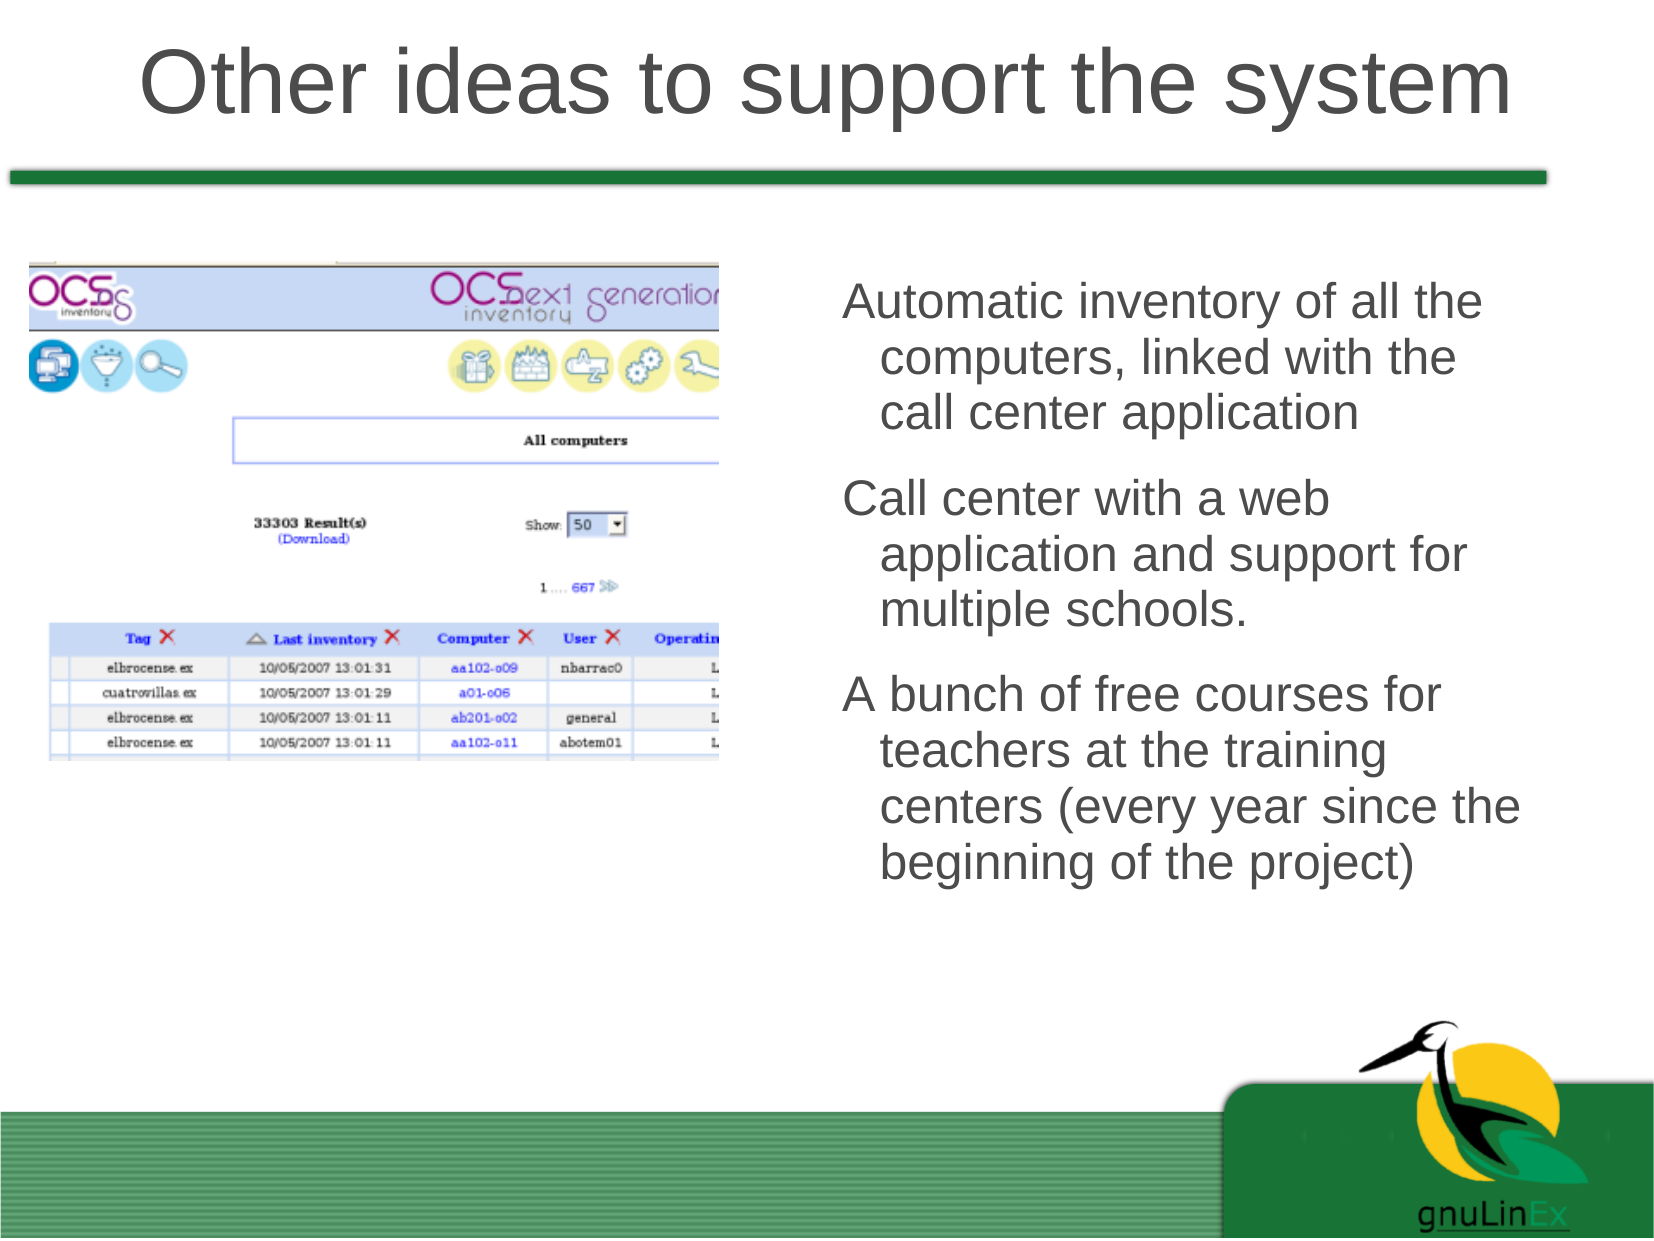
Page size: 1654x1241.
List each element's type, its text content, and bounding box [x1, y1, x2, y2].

list Automatic inventory of all the computers, linked with the call center application Call center with a web application and support for multiple schools. A bunch of free courses for teachers at the training centers (every year since the beginning of the project) [767, 273, 1524, 977]
title Other ideas to support the system [121, 0, 1534, 164]
picture [0, 0, 1654, 1238]
